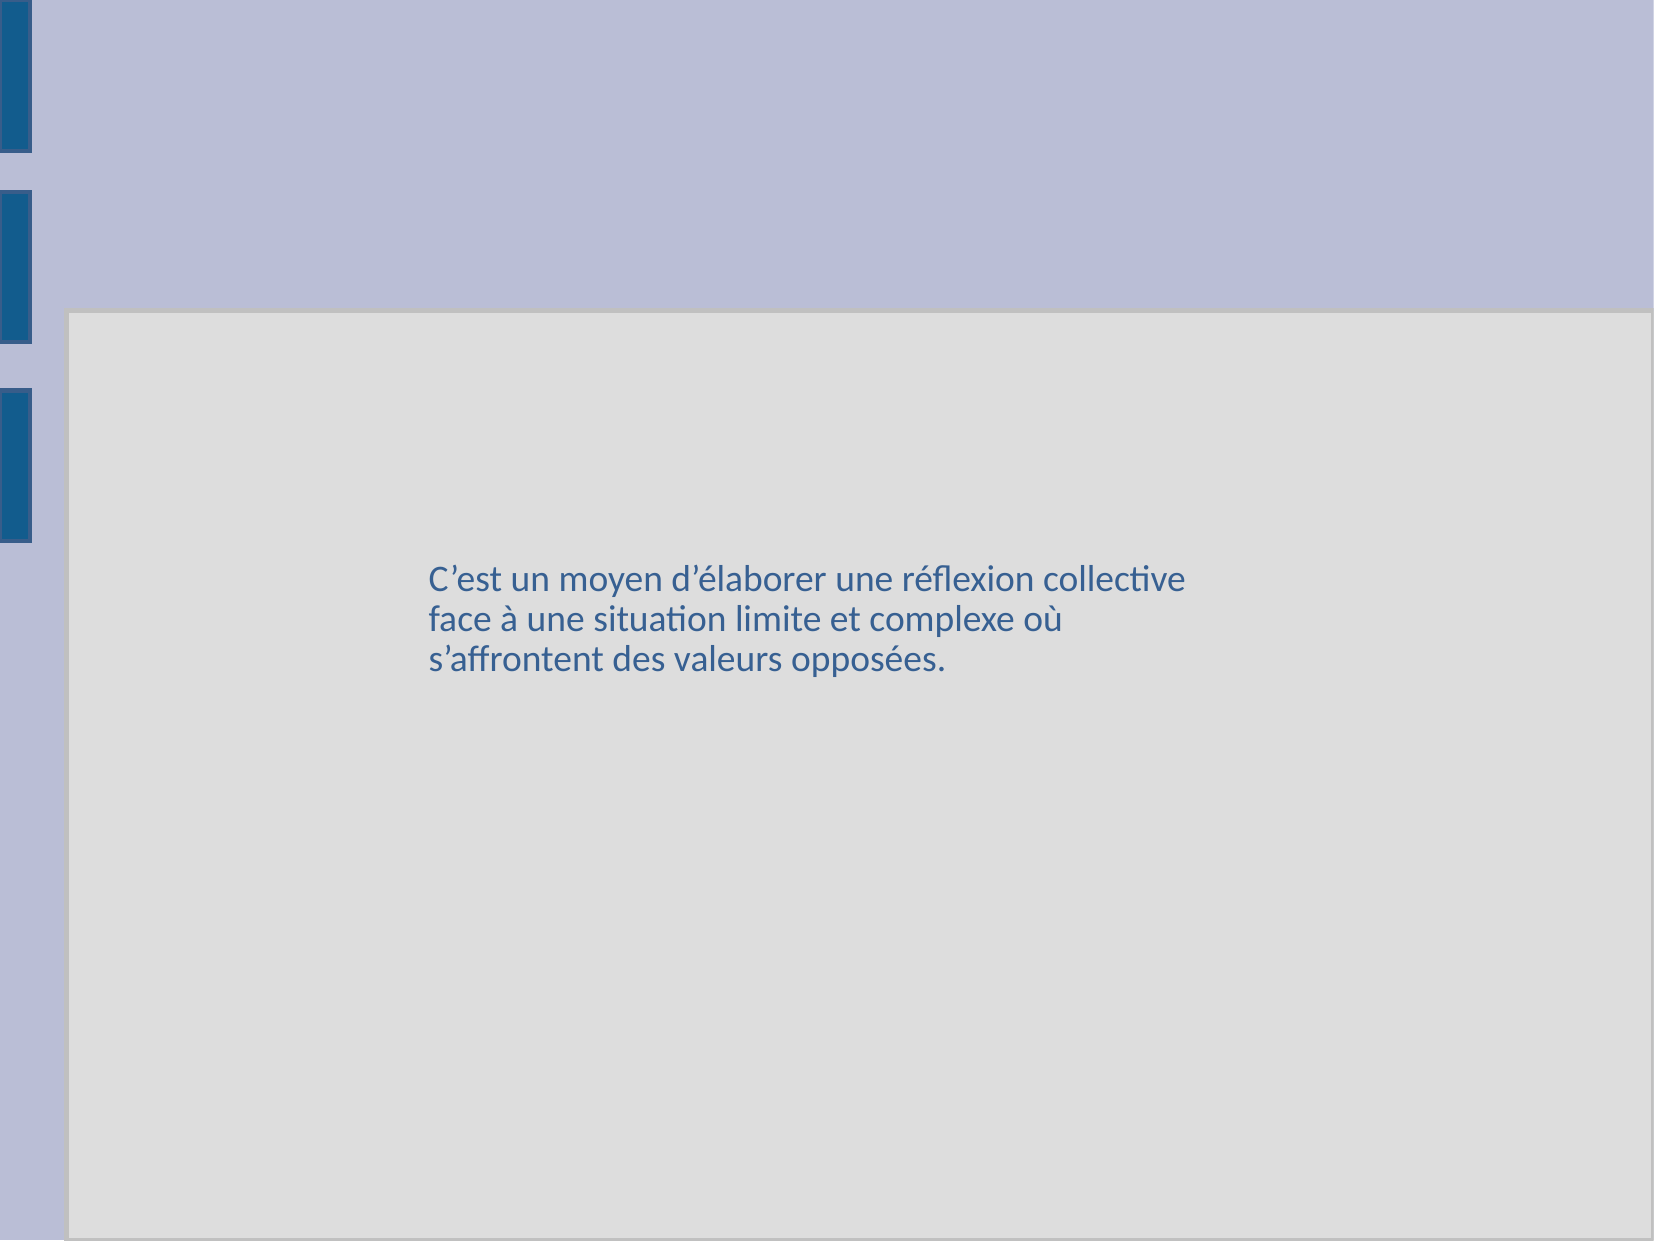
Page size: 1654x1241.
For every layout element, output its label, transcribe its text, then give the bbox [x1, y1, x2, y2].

text_box C’est un moyen d’élaborer une réflexion collective face à une situation limite et complexe où s’affrontent des valeurs opposées. [414, 551, 1240, 688]
